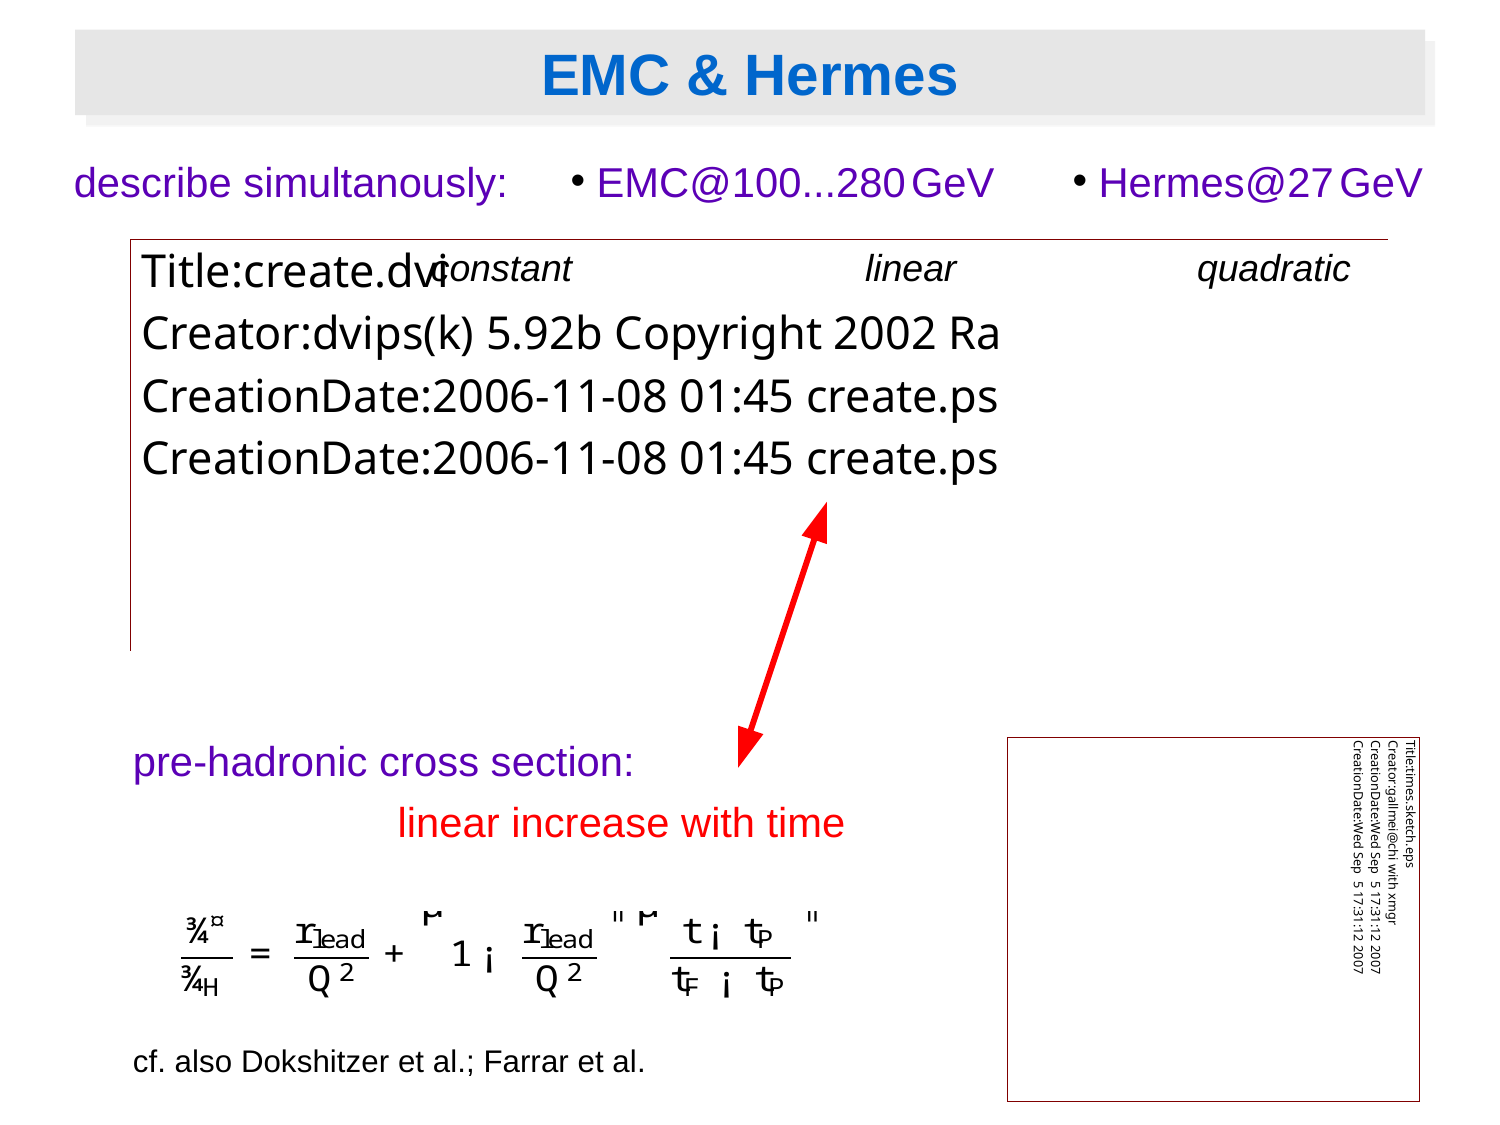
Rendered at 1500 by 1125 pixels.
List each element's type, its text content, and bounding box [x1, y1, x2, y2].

picture [177, 911, 827, 1004]
title EMC & Hermes [75, 29, 1426, 116]
picture [1006, 736, 1421, 1102]
text_box EMC@100...280 GeV [555, 147, 1057, 236]
text_box pre-hadronic cross section: linear increase with time [118, 727, 975, 899]
text_box describe simultanously: [59, 147, 555, 236]
text_box constant linear quadratic [59, 236, 1500, 297]
text_box Hermes@27 GeV [1057, 147, 1500, 236]
picture [126, 297, 1388, 651]
text_box cf. also Dokshitzer et al.; Farrar et al. [118, 1033, 916, 1086]
